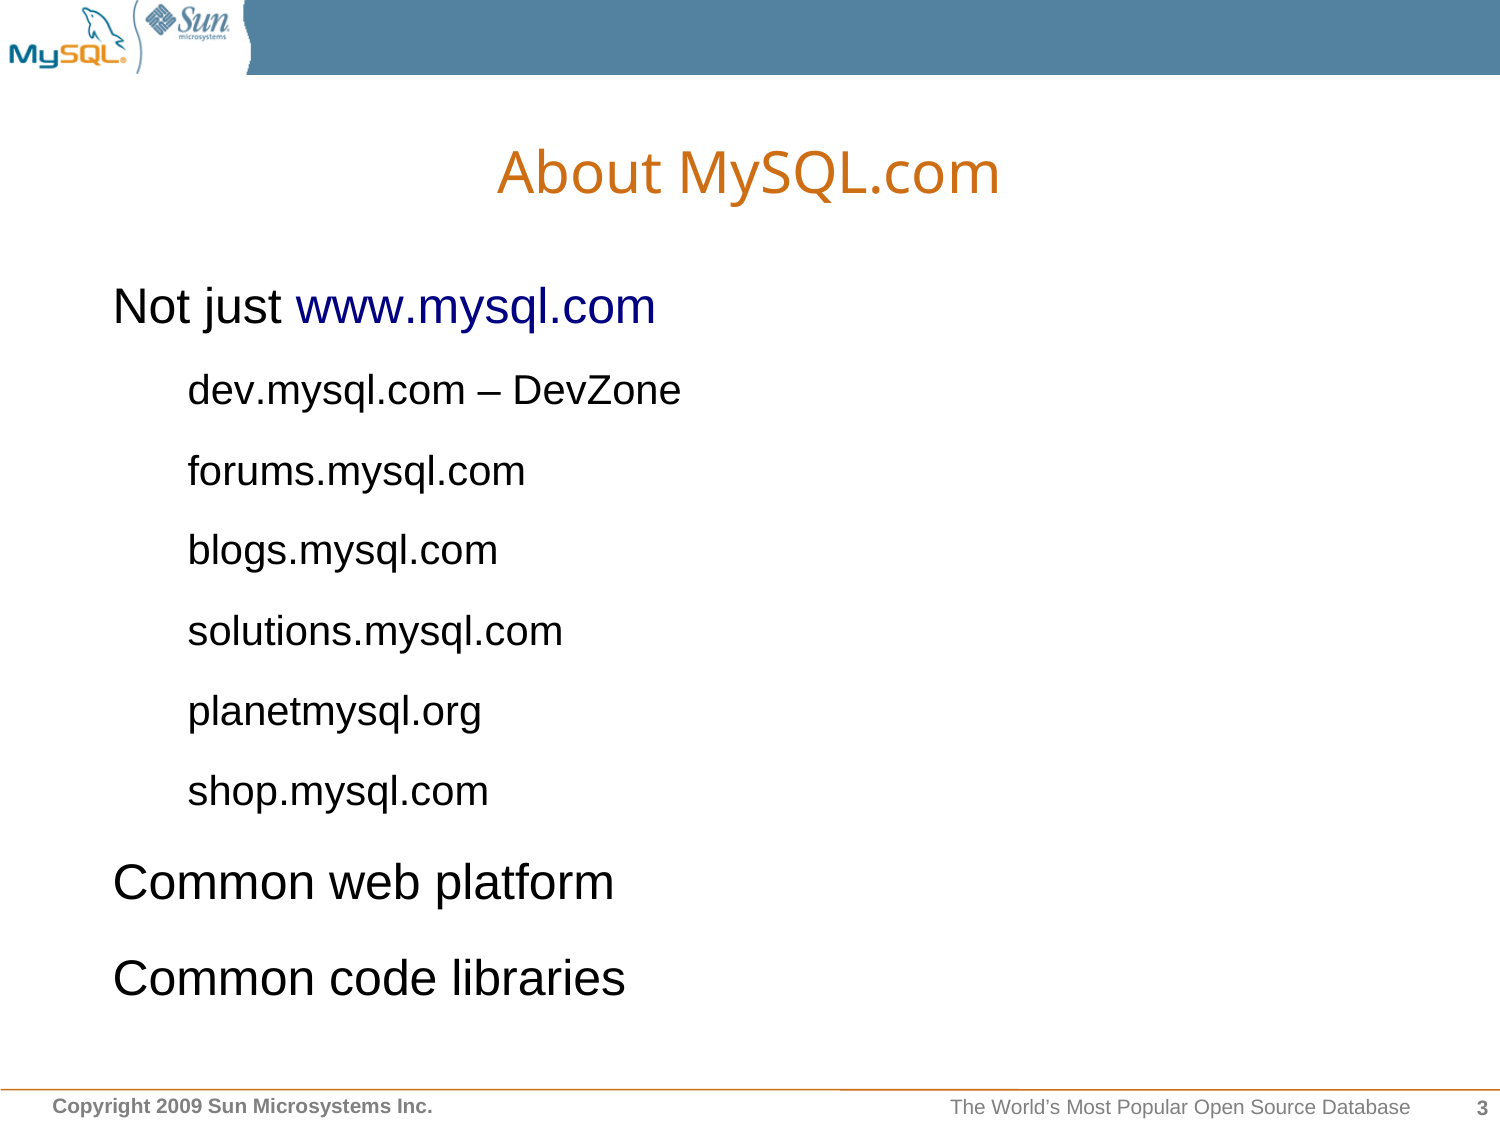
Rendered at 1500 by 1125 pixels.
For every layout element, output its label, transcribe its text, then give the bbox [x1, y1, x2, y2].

picture [0, 0, 1500, 75]
title About MySQL.com [0, 94, 1500, 218]
list Not just www.mysql.com dev.mysql.com – DevZone forums.mysql.com blogs.mysql.com solutions.mysql.com planetmysql.org shop.mysql.com Common web platform Common code libraries [112, 249, 1387, 1098]
